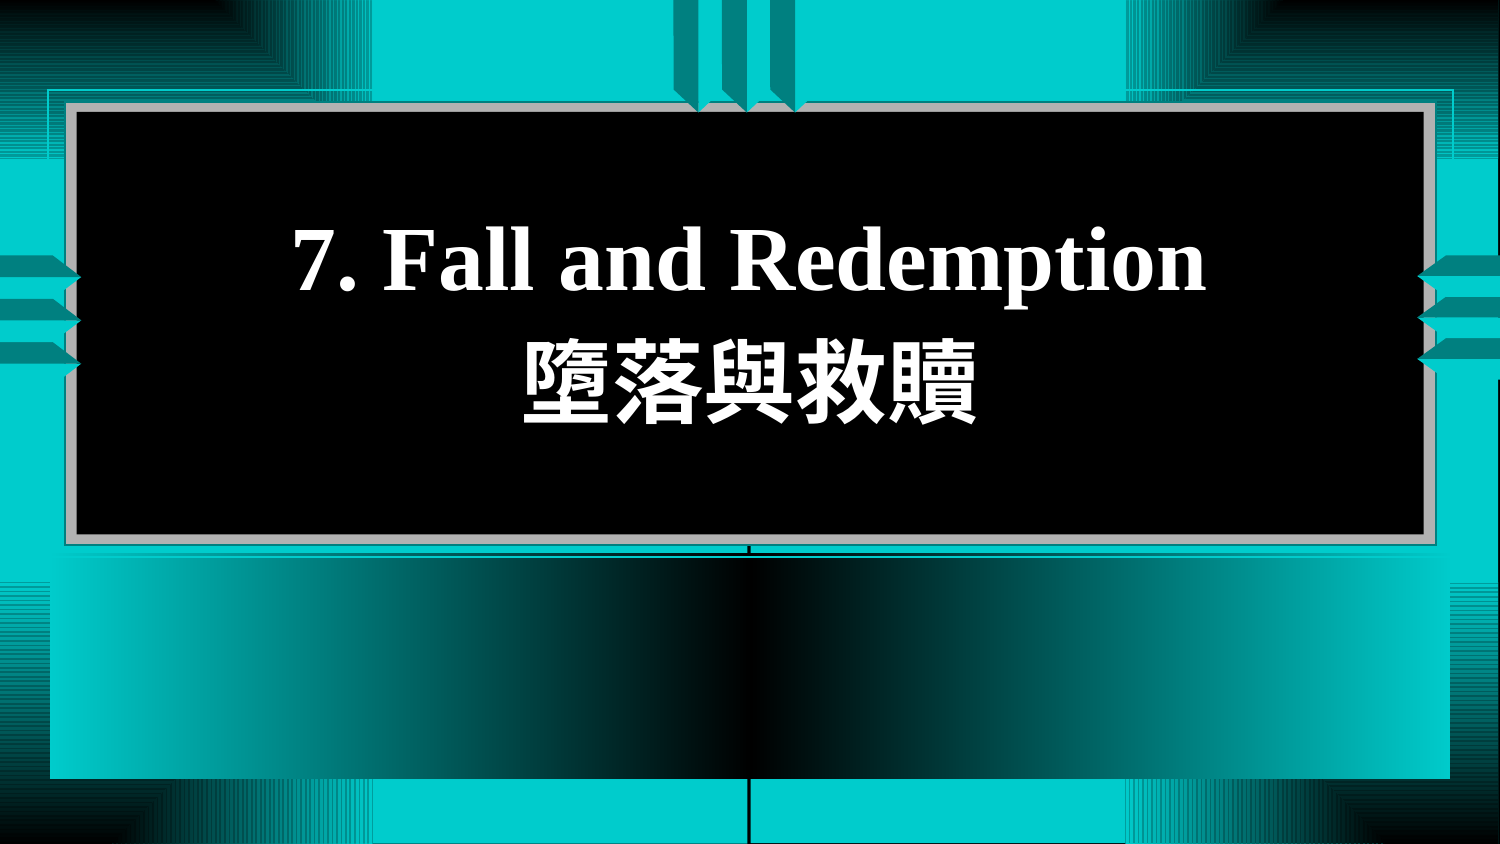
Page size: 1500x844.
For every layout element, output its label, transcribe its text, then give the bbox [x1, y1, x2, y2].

title 7. Fall and Redemption 墮落與救贖 [112, 201, 1388, 451]
